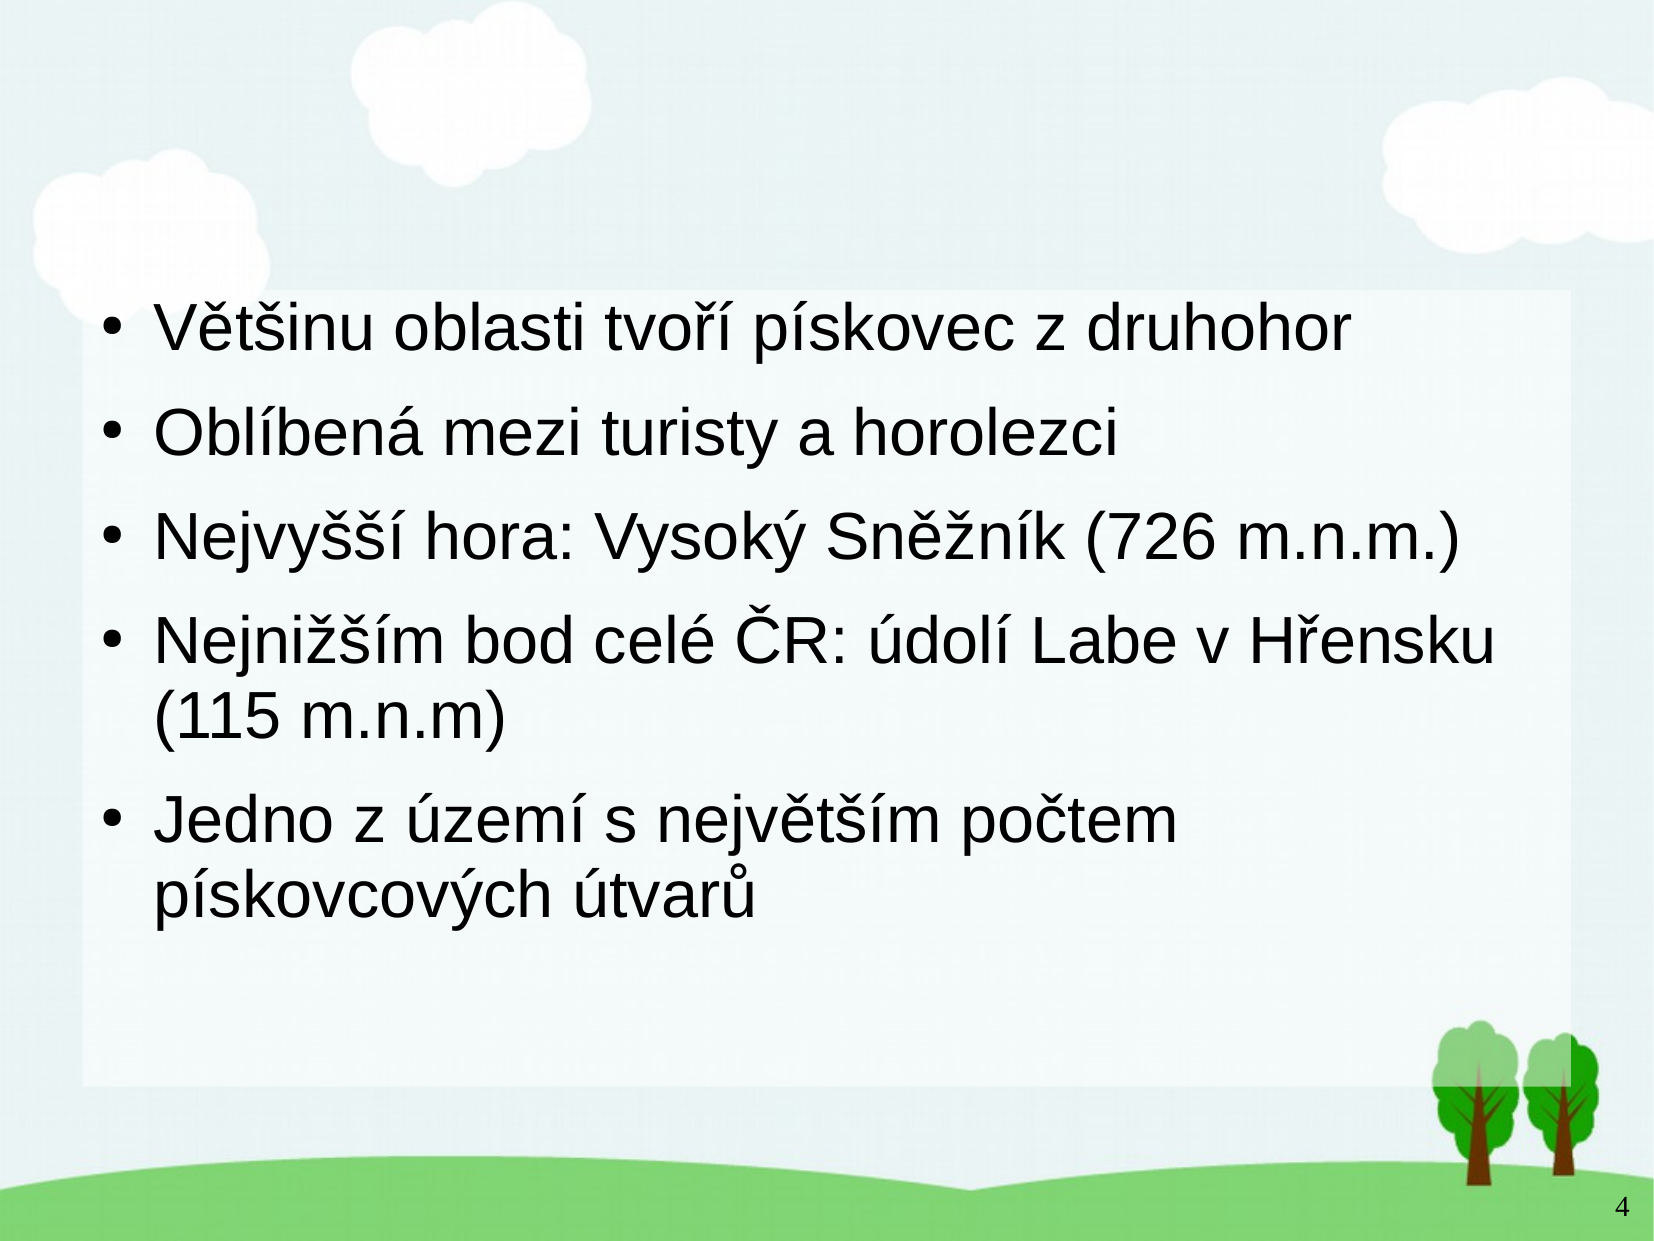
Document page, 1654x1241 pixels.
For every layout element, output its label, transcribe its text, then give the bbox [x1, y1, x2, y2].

list Většinu oblasti tvoří pískovec z druhohor Oblíbená mezi turisty a horolezci Nejvyšší hora: Vysoký Sněžník (726 m.n.m.) Nejnižším bod celé ČR: údolí Labe v Hřensku (115 m.n.m) Jedno z území s největším počtem pískovcových útvarů [82, 290, 1571, 1087]
picture [0, 0, 1654, 1241]
